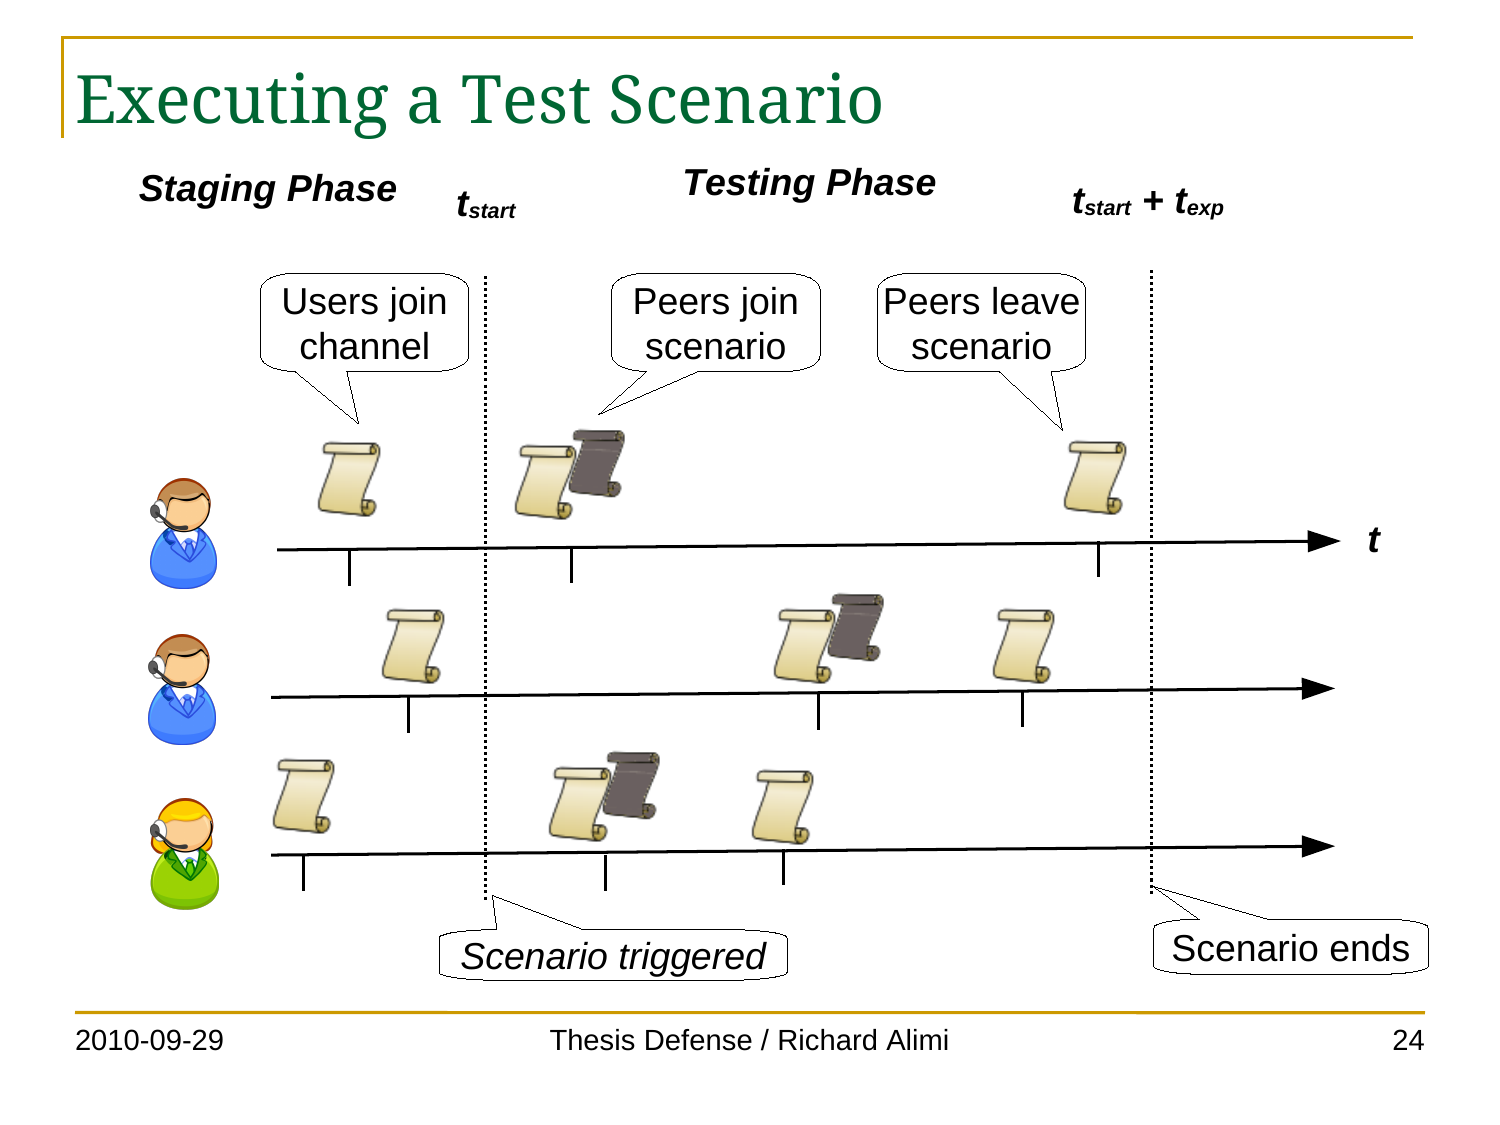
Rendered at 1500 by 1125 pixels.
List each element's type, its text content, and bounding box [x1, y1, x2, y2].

picture [512, 426, 628, 525]
picture [150, 478, 217, 590]
picture [990, 605, 1058, 689]
picture [148, 634, 216, 745]
text_box tstart + texp [1057, 168, 1240, 241]
picture [379, 605, 448, 689]
text_box Peers join scenario [598, 273, 821, 415]
picture [150, 798, 219, 910]
text_box Scenario ends [1153, 886, 1429, 975]
text_box Peers leave scenario [877, 273, 1086, 431]
text_box Testing Phase [667, 150, 952, 211]
picture [771, 590, 887, 689]
text_box Scenario triggered [439, 895, 788, 981]
text_box Staging Phase [124, 156, 413, 217]
picture [315, 438, 384, 522]
title Executing a Test Scenario [75, 0, 1425, 218]
picture [270, 755, 338, 839]
picture [1061, 437, 1130, 520]
text_box tstart [441, 171, 531, 244]
picture [546, 748, 663, 847]
text_box t [1352, 507, 1395, 568]
text_box Users join channel [260, 273, 469, 424]
picture [749, 766, 817, 850]
